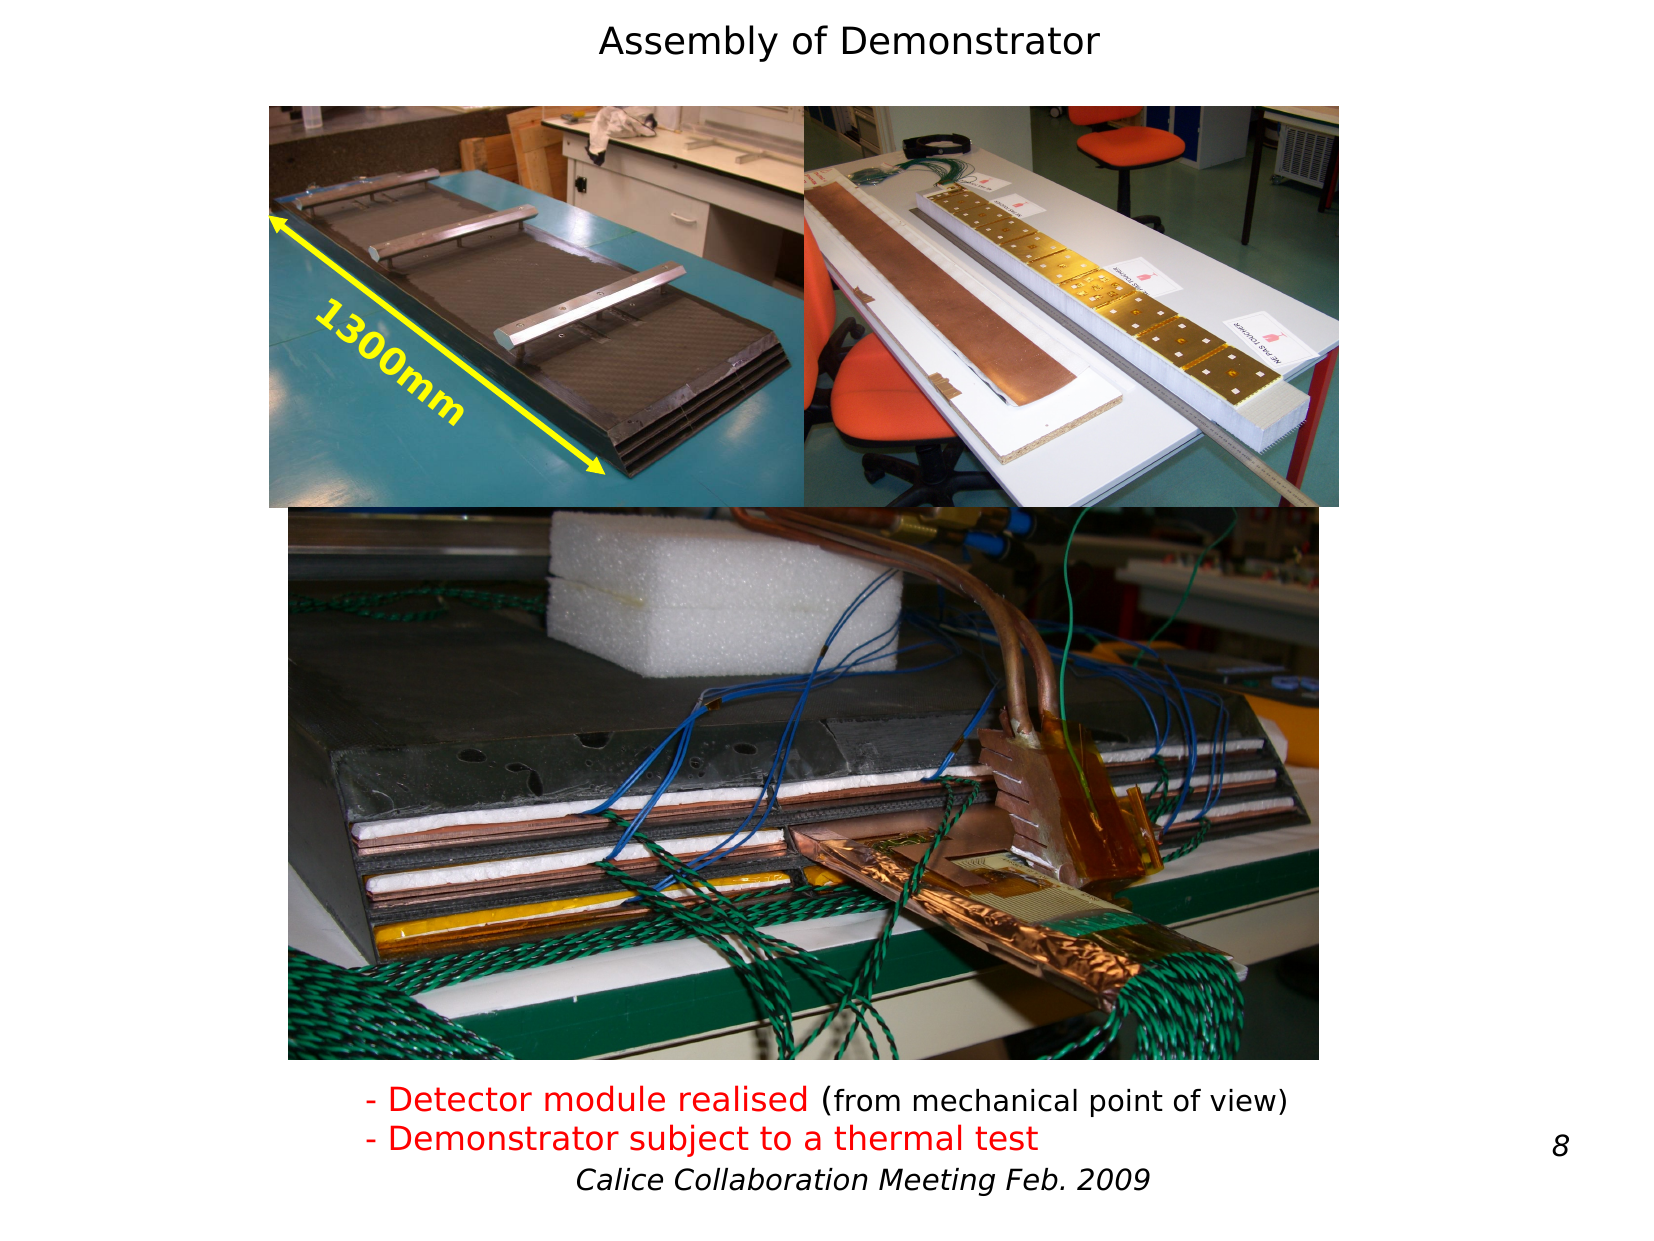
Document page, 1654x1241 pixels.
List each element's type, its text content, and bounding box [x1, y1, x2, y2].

text_box 1300mm [283, 274, 468, 441]
text_box Assembly of Demonstrator [467, 12, 1063, 84]
picture [269, 106, 1339, 1060]
text_box - Detector module realised (from mechanical point of view)‏ - Demonstrator subject to a thermal test [350, 1073, 1326, 1188]
